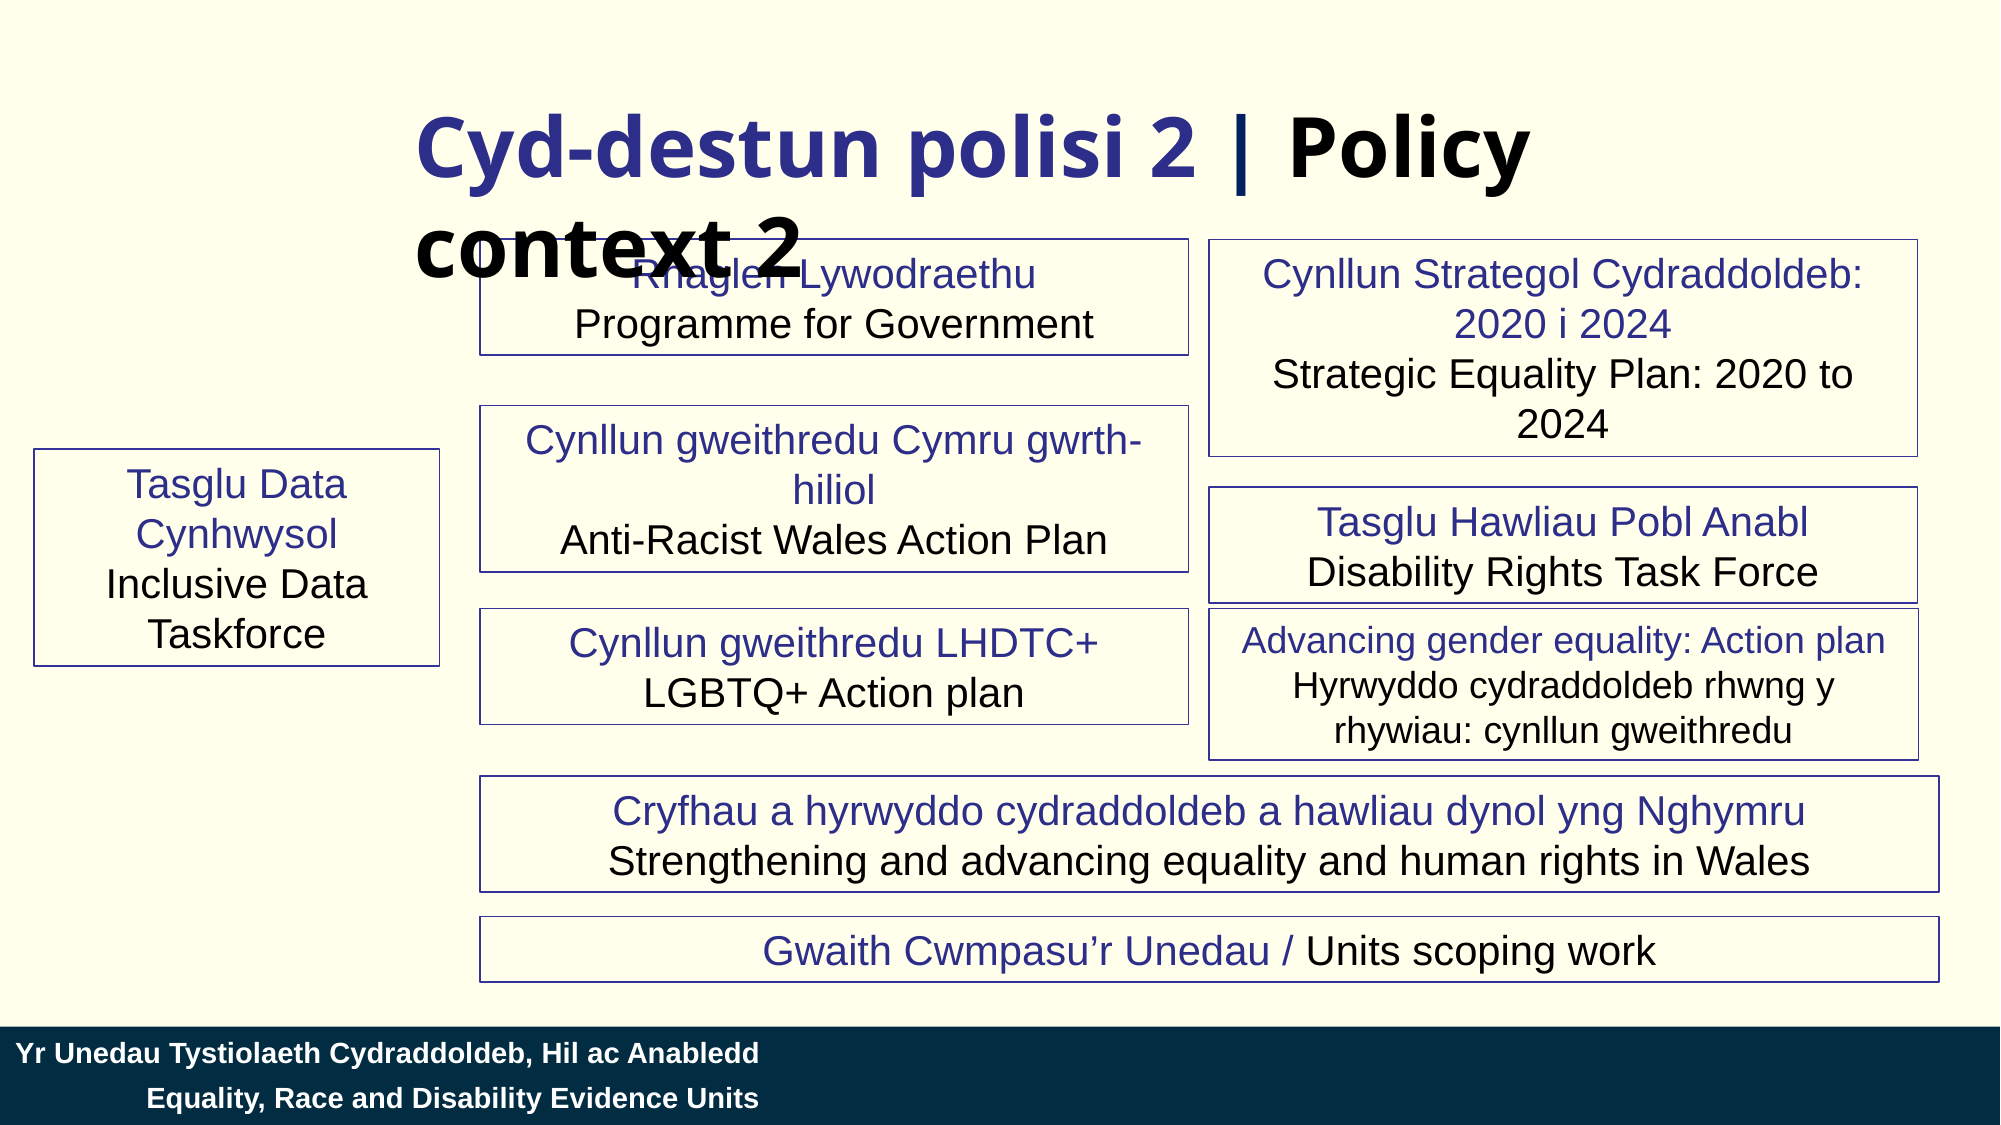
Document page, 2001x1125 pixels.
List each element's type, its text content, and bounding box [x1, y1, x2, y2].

text_box Tasglu Data Cynhwysol Inclusive Data Taskforce [34, 449, 440, 667]
text_box Cynllun Strategol Cydraddoldeb: 2020 i 2024 Strategic Equality Plan: 2020 to 2024 [1208, 239, 1918, 457]
text_box Advancing gender equality: Action plan Hyrwyddo cydraddoldeb rhwng y rhywiau: cynllun gweithredu [1208, 608, 1919, 760]
text_box Yr Unedau Tystiolaeth Cydraddoldeb, Hil ac Anabledd Equality, Race and Disability Evidence Units [0, 1026, 2000, 1125]
text_box Cyd-destun polisi 2 | Policy context 2 [249, 86, 1794, 239]
text_box Cynllun gweithredu LHDTC+ LGBTQ+ Action plan [479, 608, 1189, 725]
text_box Cynllun gweithredu Cymru gwrth-hiliol Anti-Racist Wales Action Plan [479, 405, 1189, 573]
text_box Tasglu Hawliau Pobl Anabl Disability Rights Task Force [1208, 486, 1918, 603]
text_box Rhaglen Lywodraethu Programme for Government [479, 239, 1189, 355]
text_box Cryfhau a hyrwyddo cydraddoldeb a hawliau dynol yng Nghymru Strengthening and advancing equality and human rights in Wales [479, 775, 1940, 892]
text_box Gwaith Cwmpasu’r Unedau / Units scoping work [479, 916, 1940, 983]
